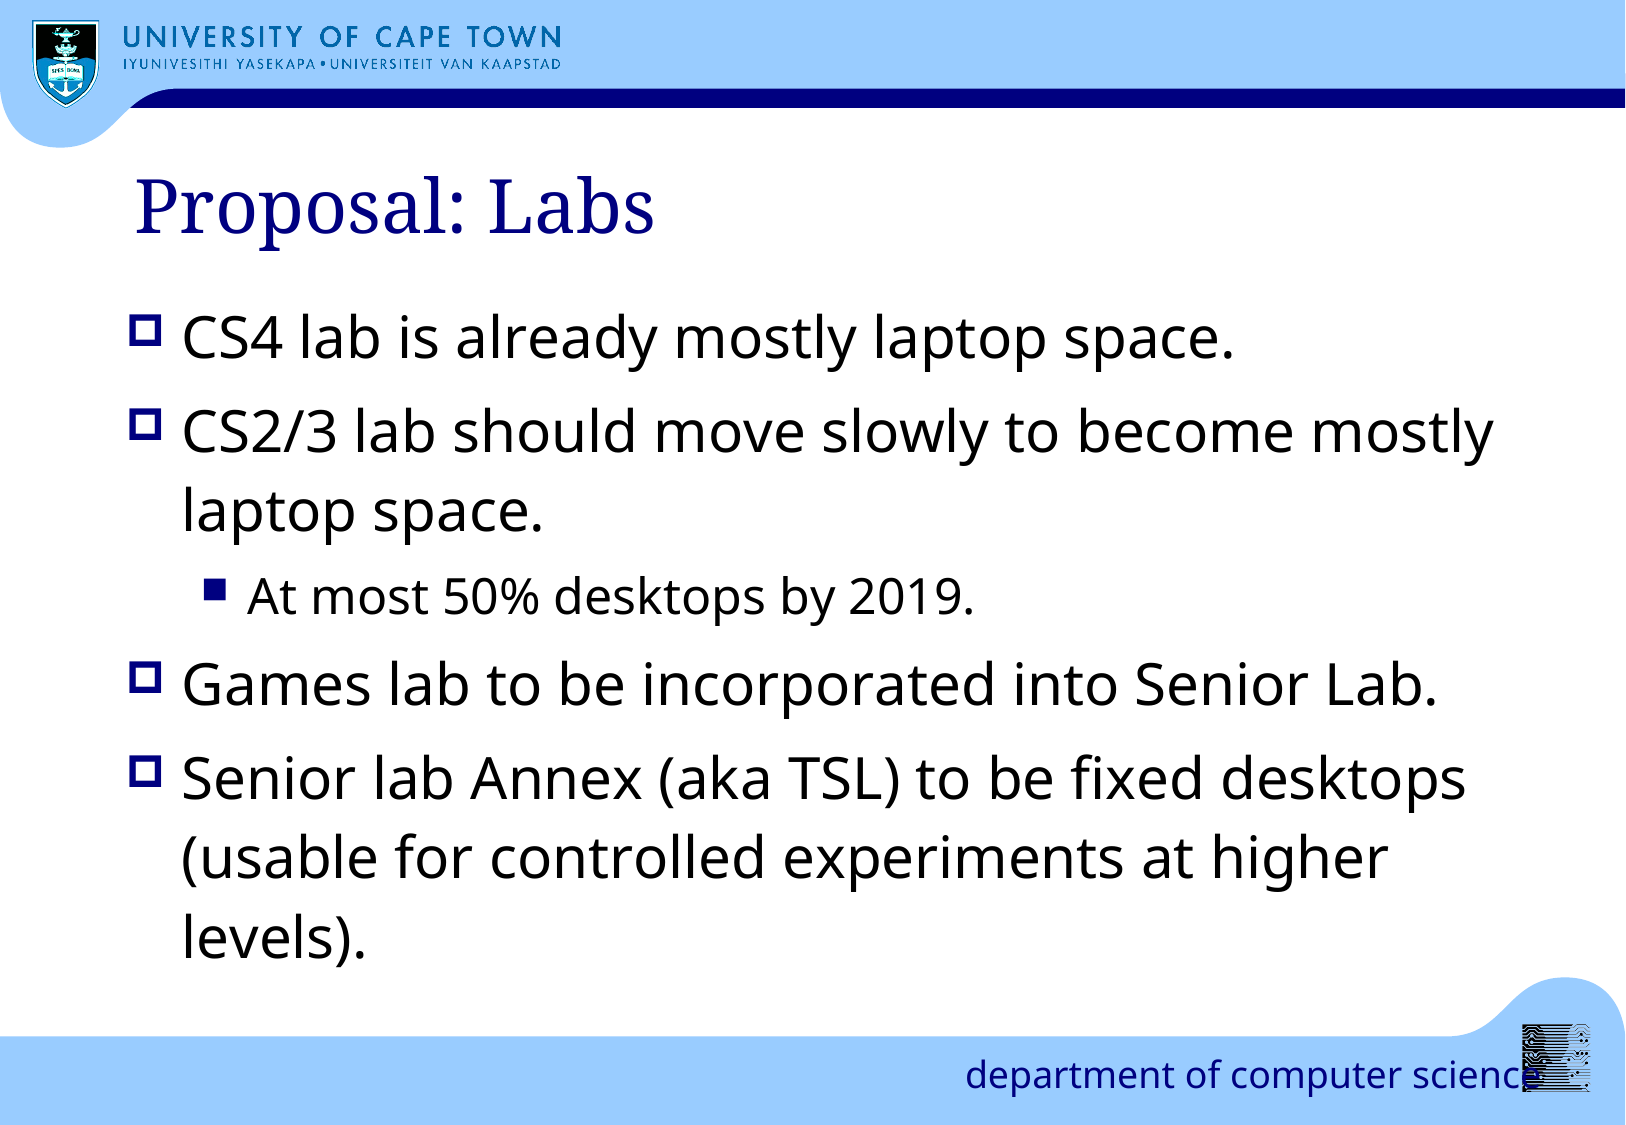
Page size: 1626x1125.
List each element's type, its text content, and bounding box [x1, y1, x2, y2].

title Proposal: Labs [134, 140, 1571, 268]
list CS4 lab is already mostly laptop space. CS2/3 lab should move slowly to become mostly laptop space. At most 50% desktops by 2019. Games lab to be incorporated into Senior Lab. Senior lab Annex (aka TSL) to be fixed desktops (usable for controlled experiments at higher levels). [125, 296, 1570, 1039]
picture [32, 20, 100, 109]
picture [1526, 1070, 1536, 1076]
picture [120, 23, 563, 71]
picture [1522, 1024, 1591, 1092]
